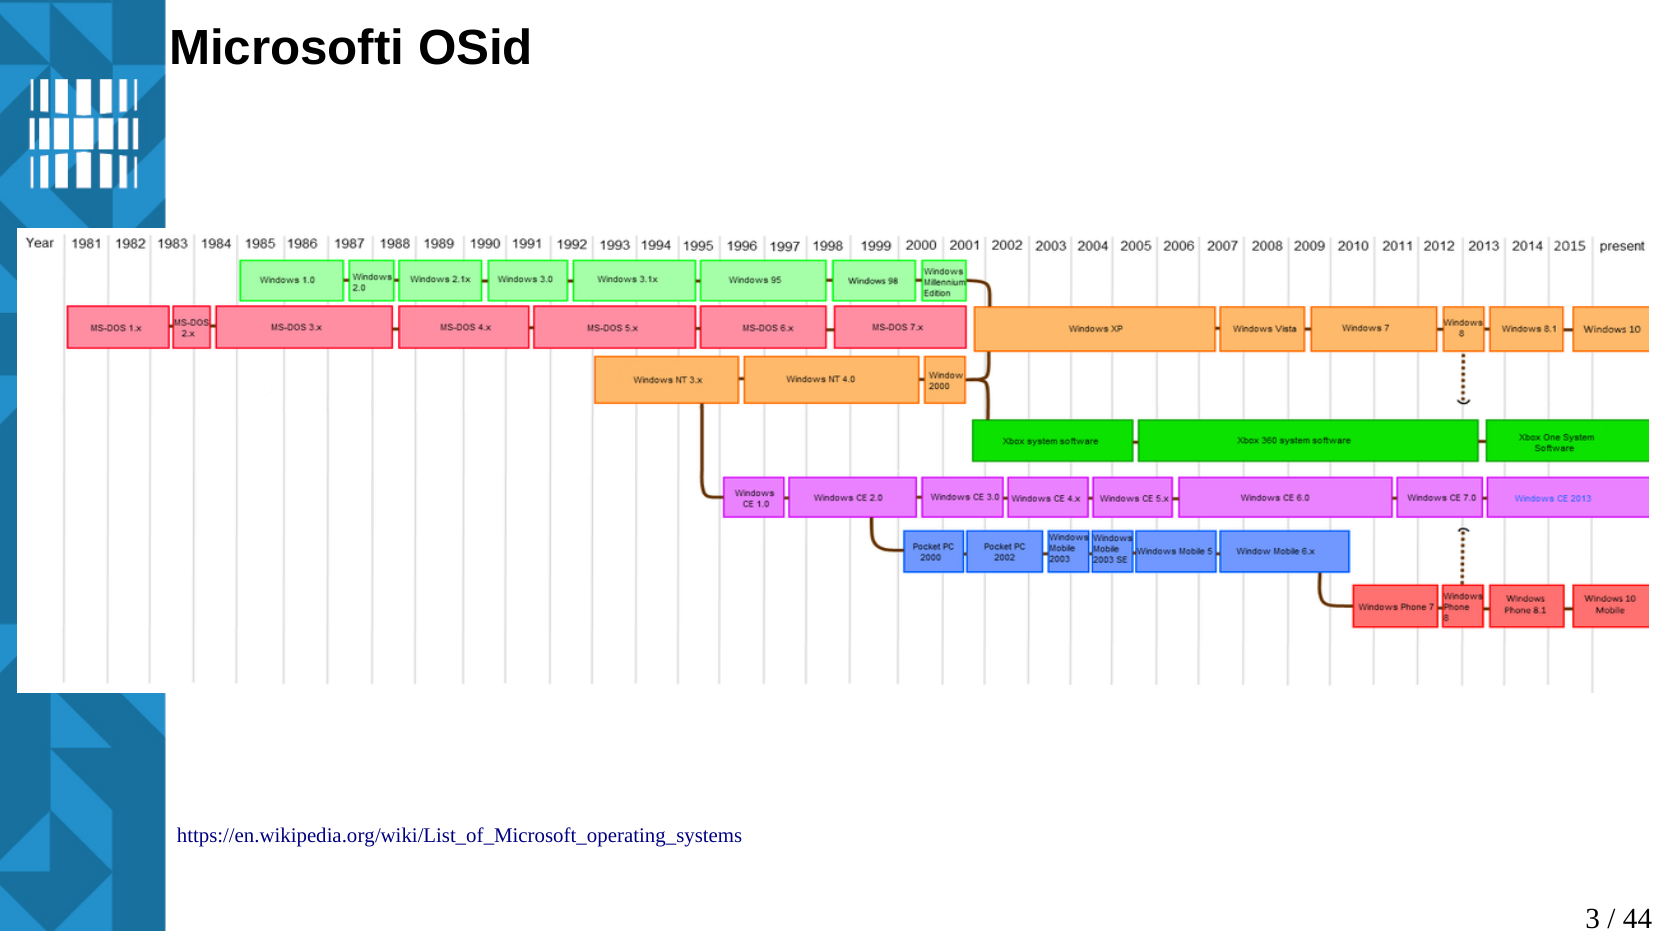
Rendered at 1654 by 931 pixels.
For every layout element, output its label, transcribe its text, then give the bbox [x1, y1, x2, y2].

picture [17, 228, 1649, 693]
title Microsofti OSid [169, 10, 1571, 86]
text_box https://en.wikipedia.org/wiki/List_of_Microsoft_operating_systems [176, 823, 798, 847]
